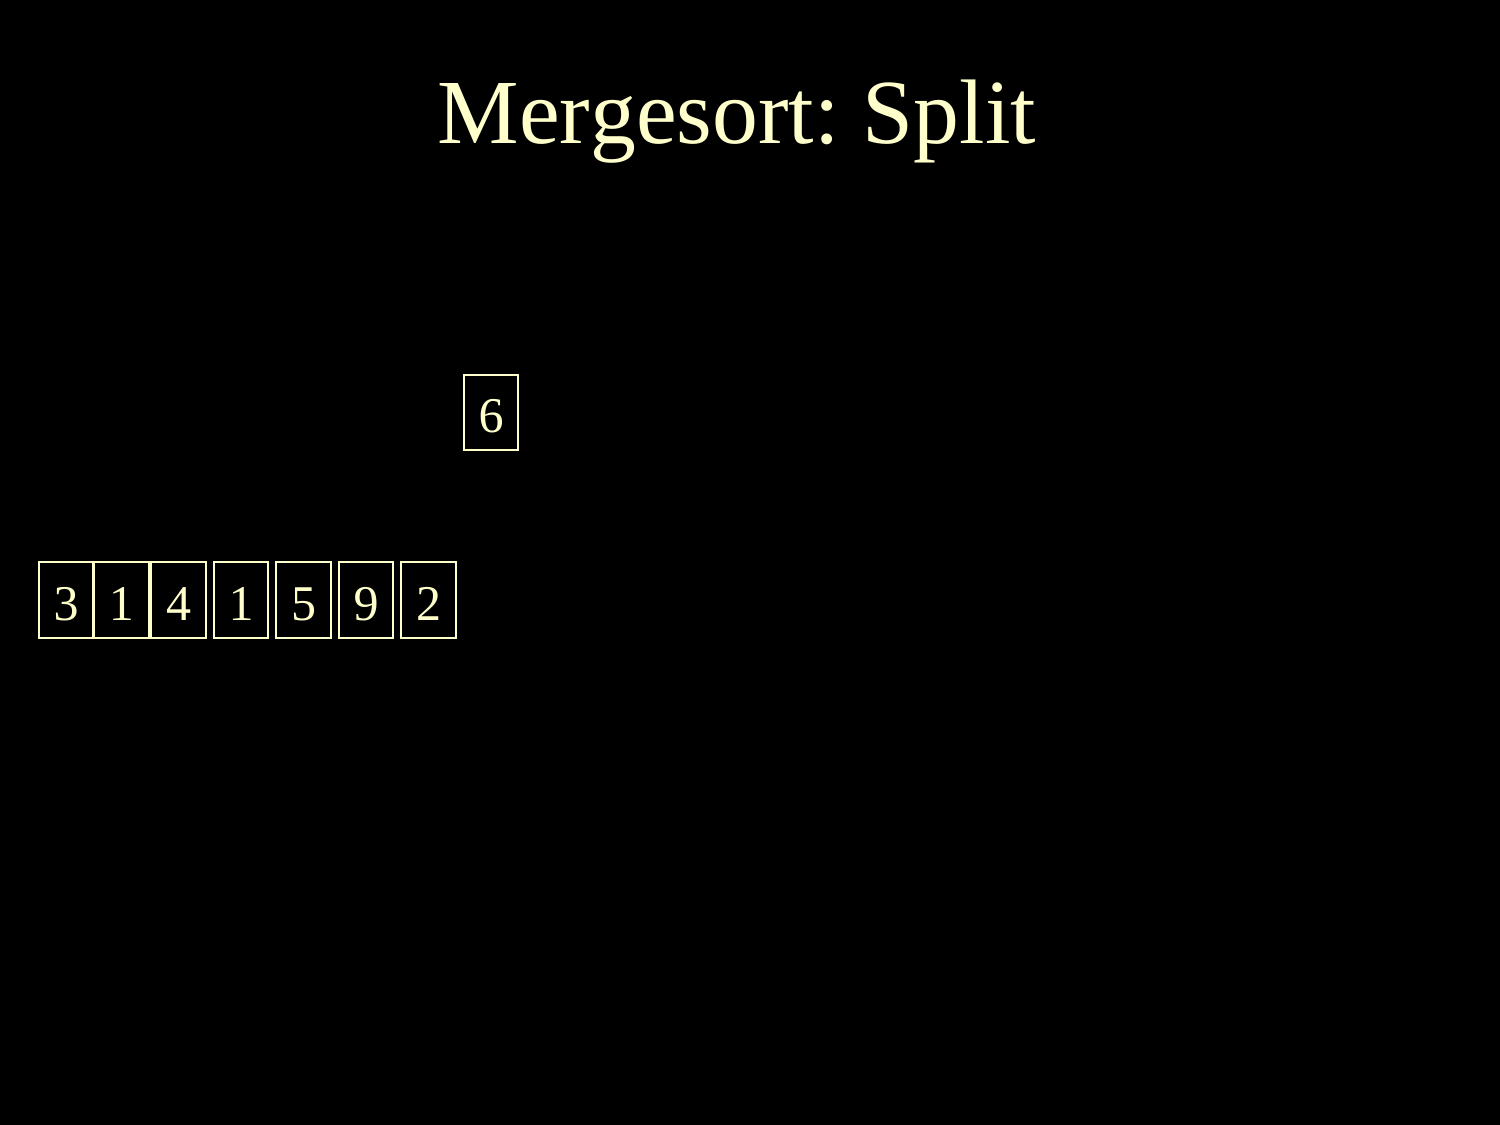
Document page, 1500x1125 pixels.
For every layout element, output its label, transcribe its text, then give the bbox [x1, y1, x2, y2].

text_box 9 [338, 562, 394, 638]
text_box 5 [276, 562, 331, 638]
text_box 1 [93, 562, 149, 638]
text_box 1 [213, 562, 269, 638]
title Mergesort: Split [8, 50, 1467, 176]
text_box 4 [151, 562, 206, 638]
text_box 2 [401, 562, 456, 638]
text_box 3 [38, 562, 93, 638]
text_box 6 [463, 374, 519, 451]
